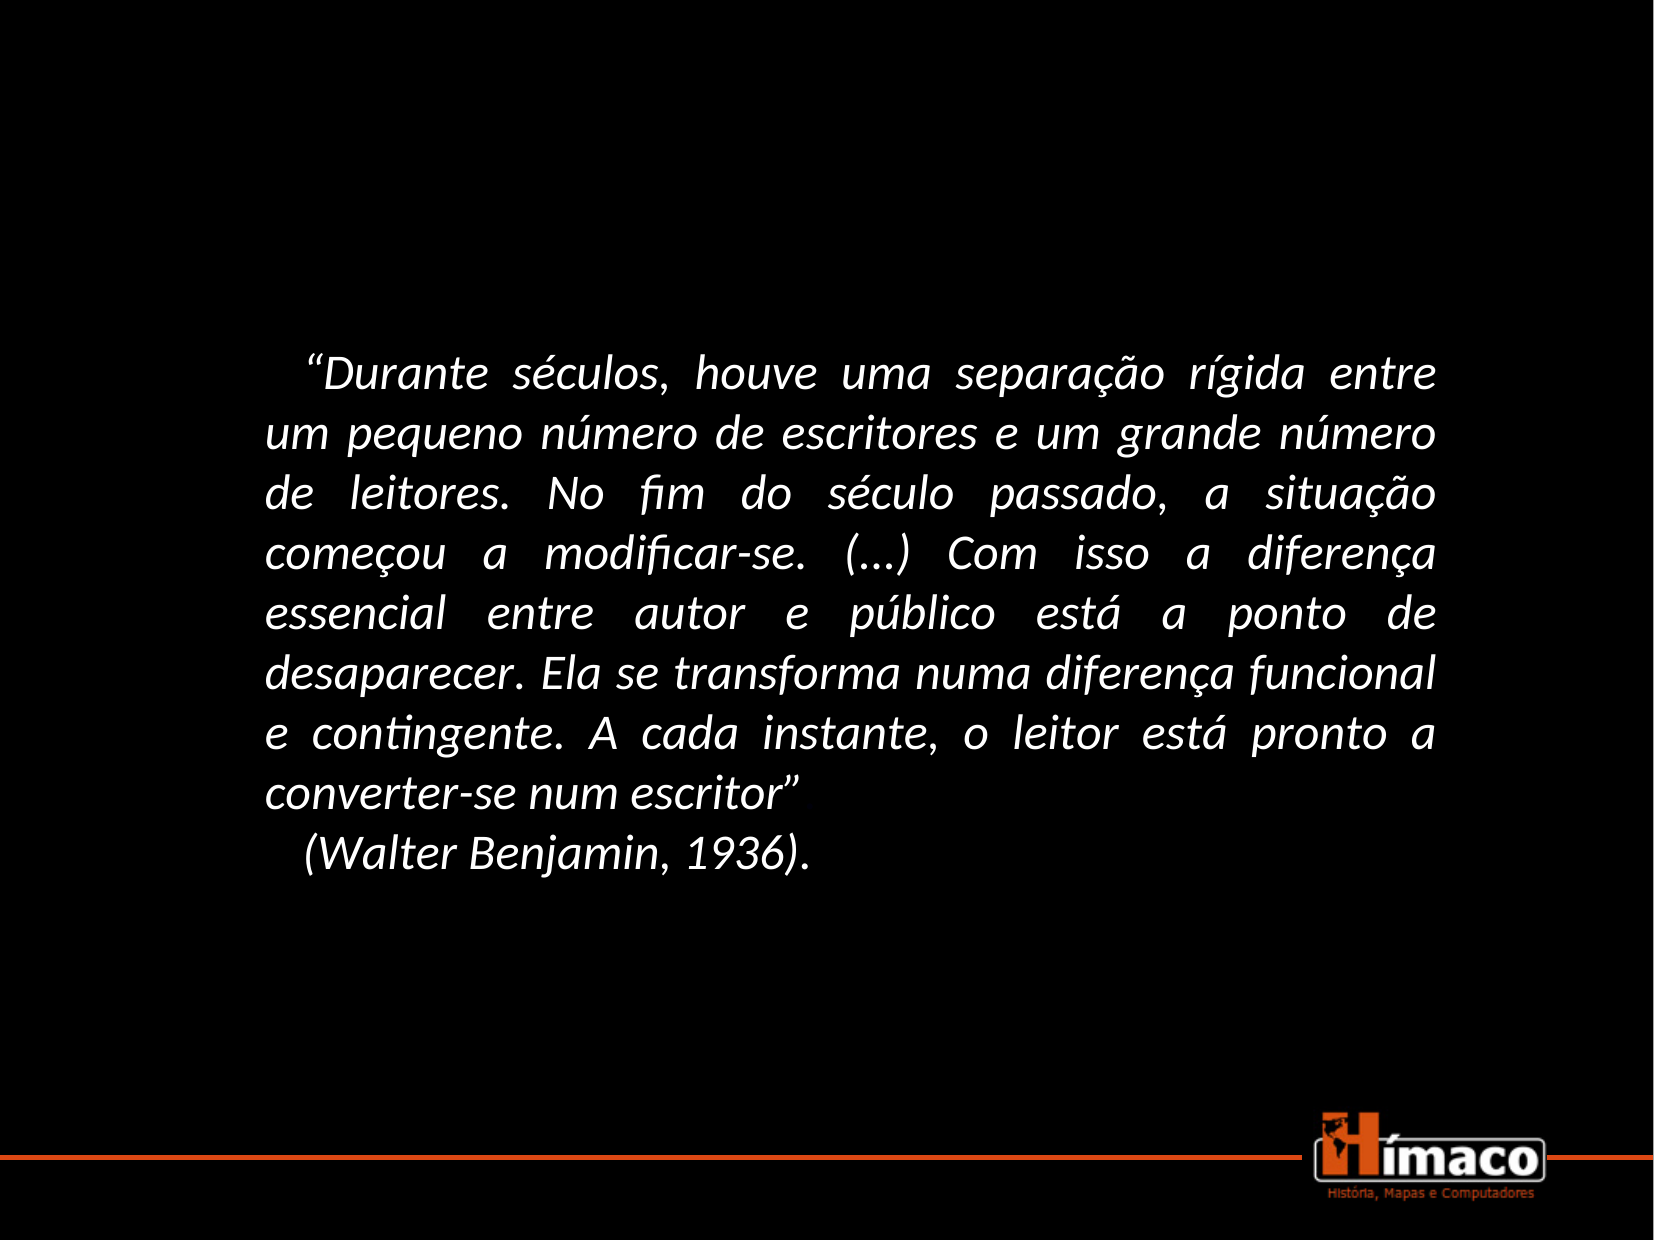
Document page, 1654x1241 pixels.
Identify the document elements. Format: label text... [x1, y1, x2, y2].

text_box “Durante séculos, houve uma separação rígida entre um pequeno número de escritores e um grande número de leitores. No fim do século passado, a situação começou a modificar-se. (...) Com isso a diferença essencial entre autor e público está a ponto de desaparecer. Ela se transforma numa diferença funcional e contingente. A cada instante, o leitor está pronto a converter-se num escritor”. (Walter Benjamin, 1936). [212, 331, 1453, 1007]
picture [1301, 1075, 1559, 1217]
